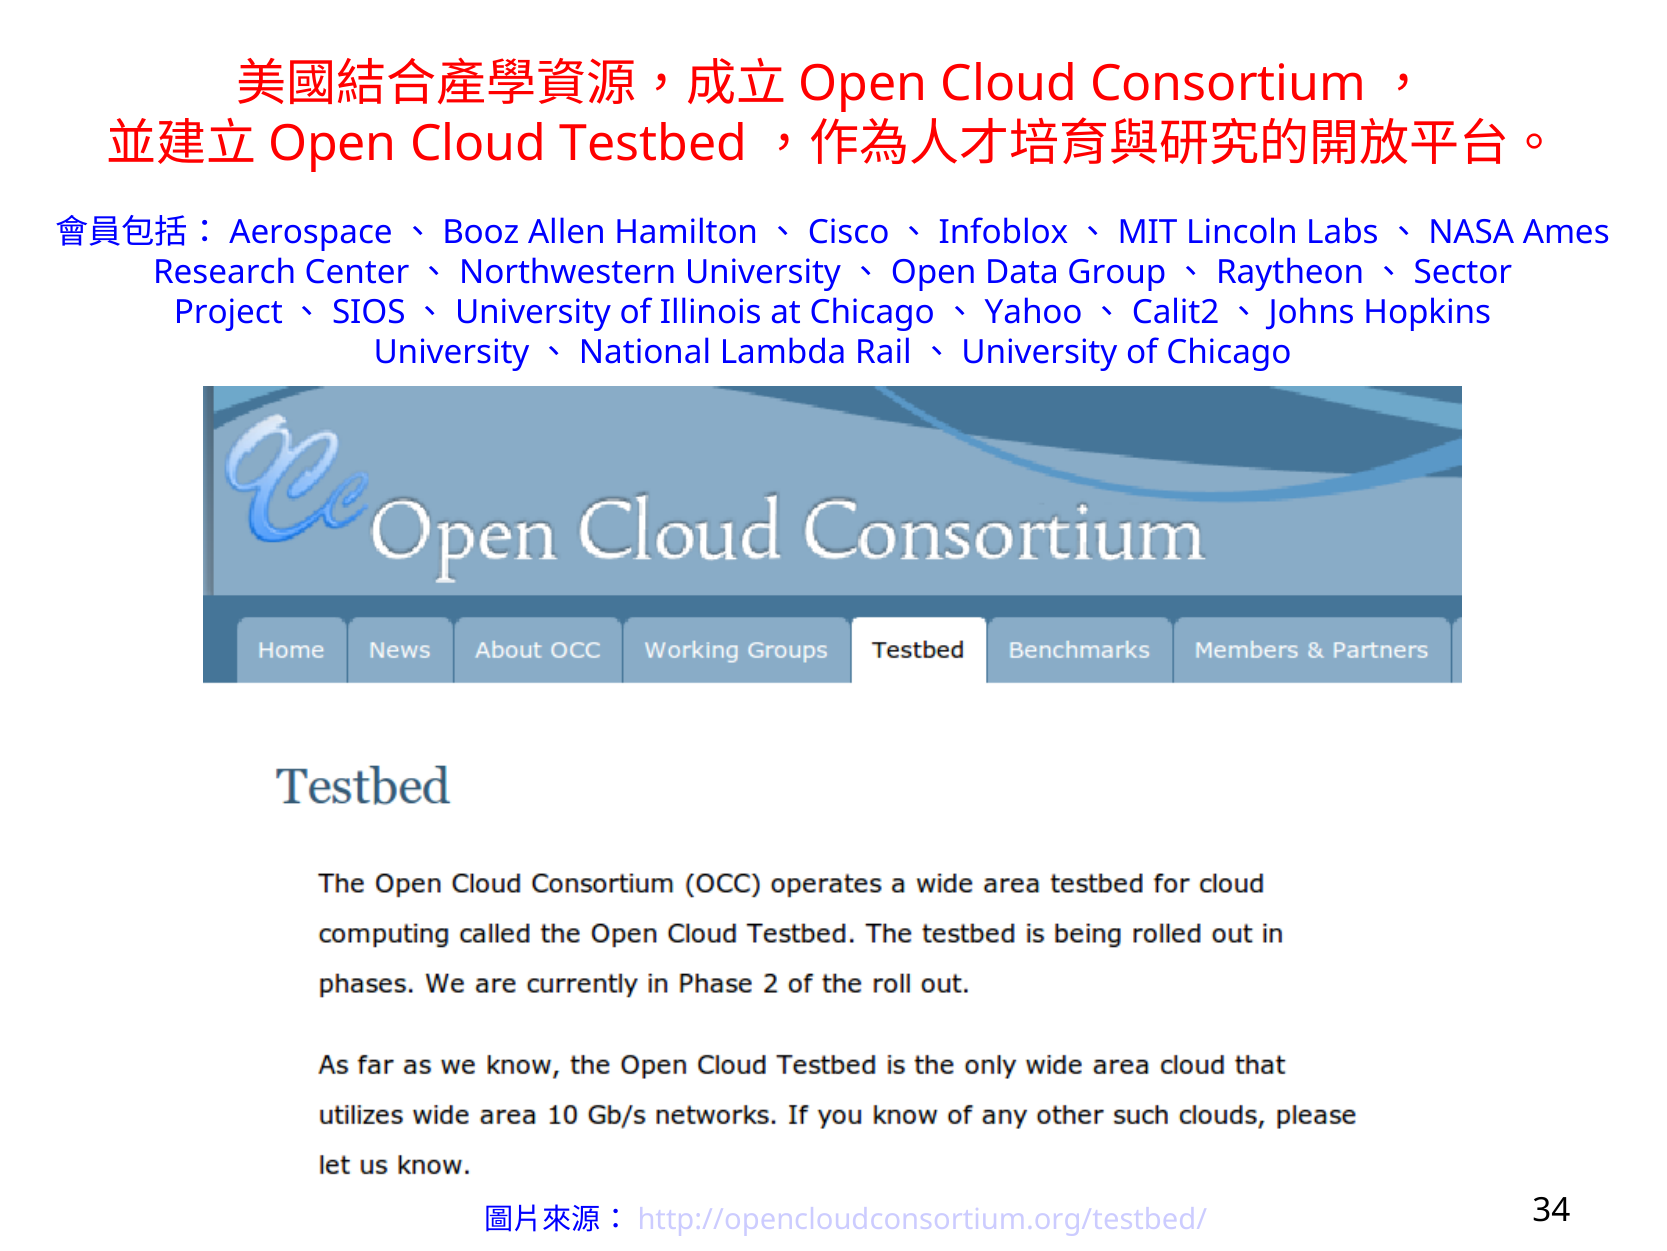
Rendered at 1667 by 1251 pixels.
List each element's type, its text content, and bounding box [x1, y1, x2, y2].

picture [203, 414, 1462, 1218]
text_box 圖片來源：http://opencloudconsortium.org/testbed/ [397, 1192, 1303, 1243]
text_box 美國結合產學資源，成立Open Cloud Consortium， 並建立Open Cloud Testbed，作為人才培育與研究的開放平台。 會員包括：Aerospace、Booz Allen Hamilton、Cisco、Infoblox、MIT Lincoln Labs、NASA Ames Research Center、Northwestern University、Open Data Group、Raytheon、Sector Project、SIOS、University of Illinois at Chicago、Yahoo、Calit2、Johns Hopkins University、National Lambda Rail、University of Chicago [35, 43, 1630, 414]
